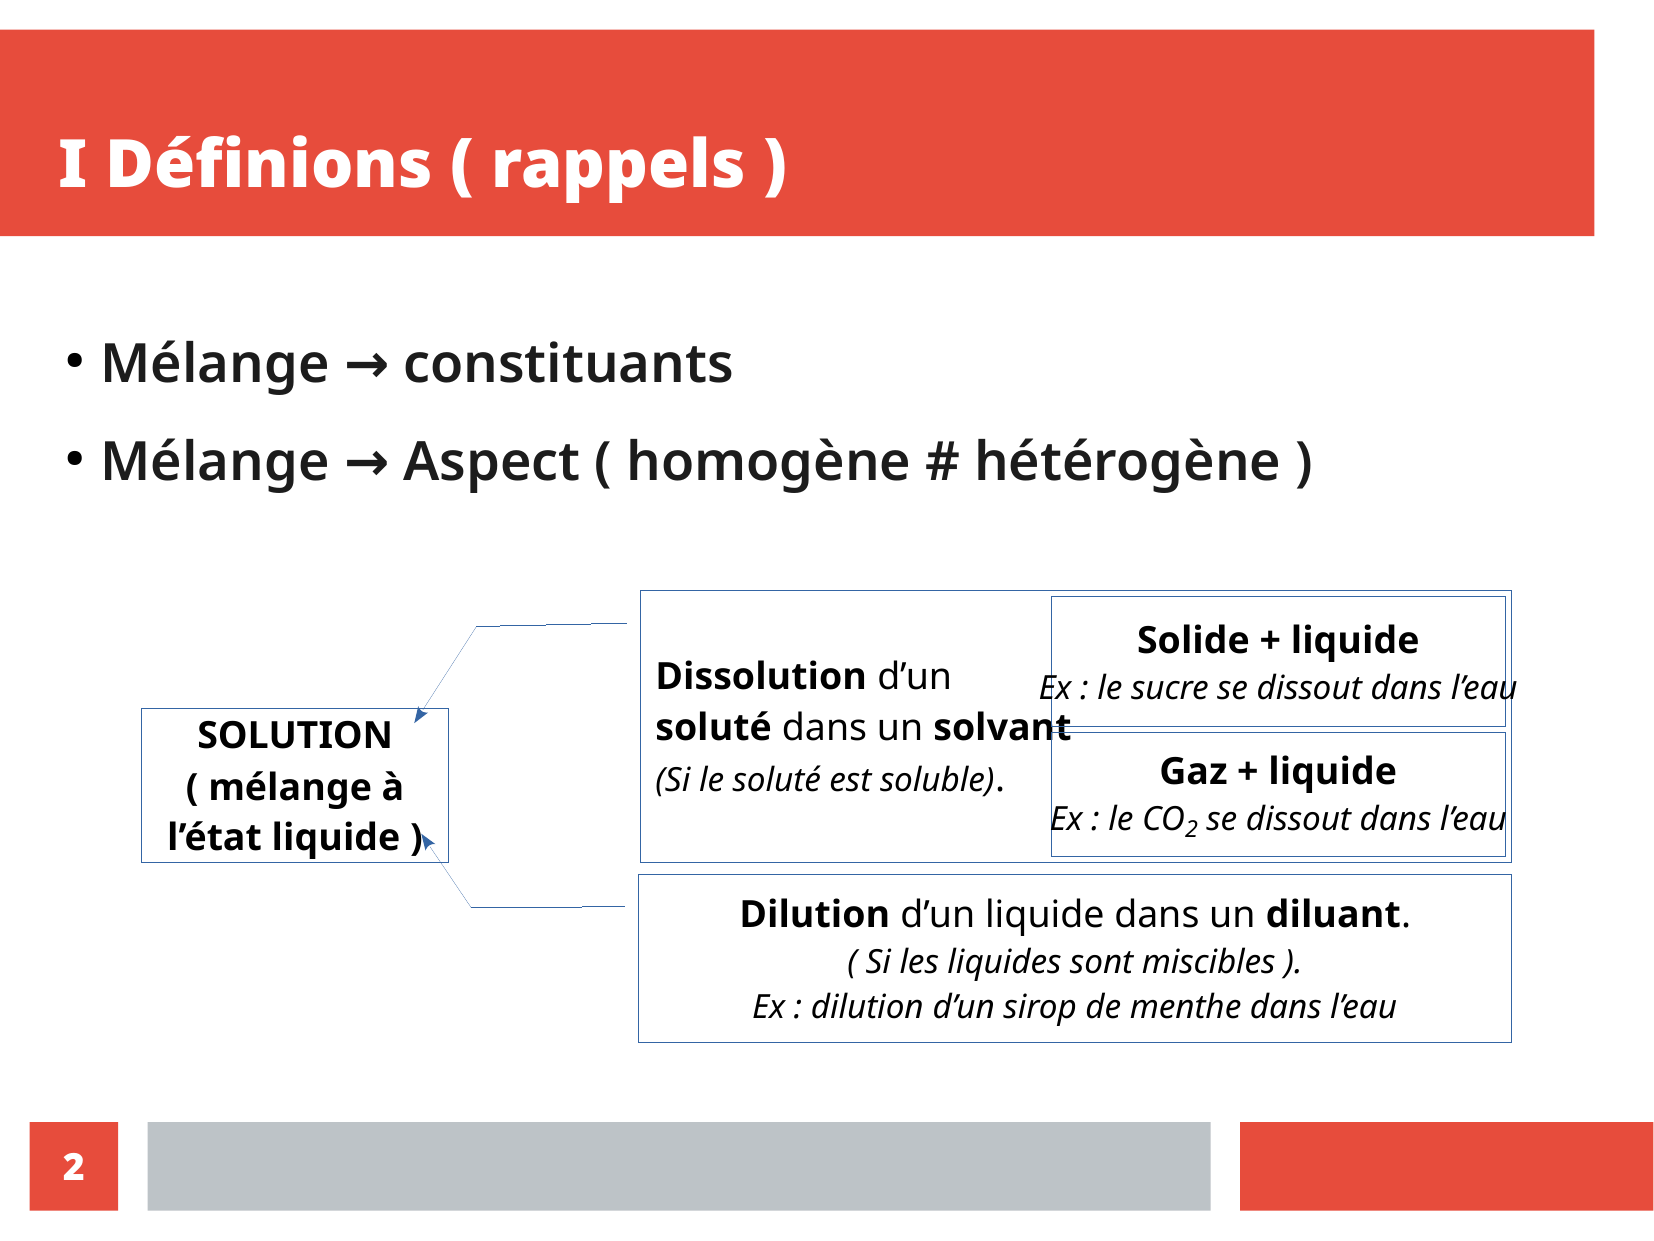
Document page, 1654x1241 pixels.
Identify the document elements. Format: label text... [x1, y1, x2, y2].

text_box Dissolution d’un soluté dans un solvant (Si le soluté est soluble). [641, 591, 1512, 862]
text_box Dilution d’un liquide dans un diluant. ( Si les liquides sont miscibles ). Ex : dilution d’un sirop de menthe dans l’eau [639, 874, 1512, 1042]
text_box Solide + liquide Ex : le sucre se dissout dans l’eau [1051, 596, 1506, 727]
list Mélange → constituants Mélange → Aspect ( homogène # hétérogène ) [64, 324, 1571, 514]
title I Définions ( rappels ) [59, 59, 1595, 207]
text_box SOLUTION ( mélange à l’état liquide ) [141, 708, 449, 863]
text_box Gaz + liquide Ex : le CO2 se dissout dans l’eau [1051, 732, 1506, 857]
